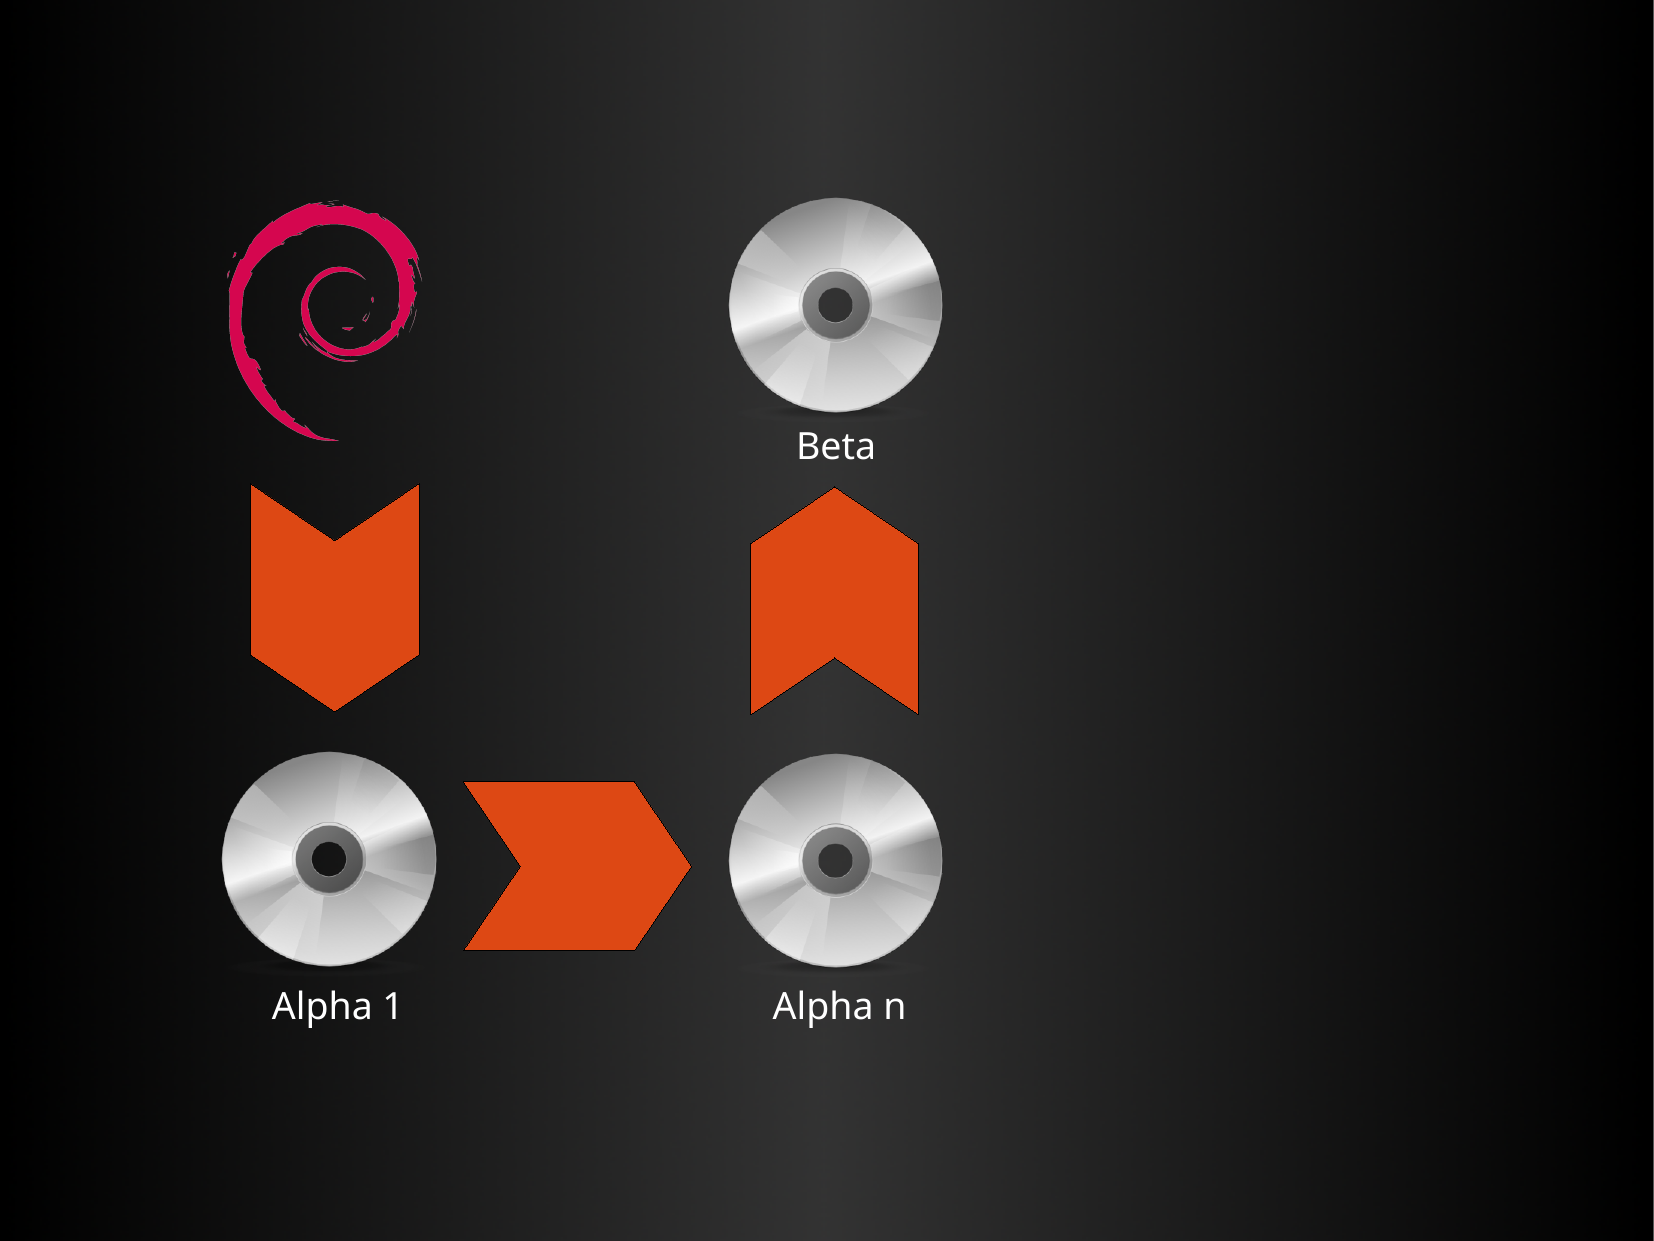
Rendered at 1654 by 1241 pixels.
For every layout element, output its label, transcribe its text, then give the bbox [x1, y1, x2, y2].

text_box Alpha 1 [257, 972, 422, 1030]
text_box Beta [753, 412, 919, 470]
text_box [250, 483, 420, 712]
picture [0, 0, 1654, 1241]
text_box [750, 486, 919, 715]
text_box [463, 781, 692, 951]
text_box Alpha n [757, 972, 923, 1034]
